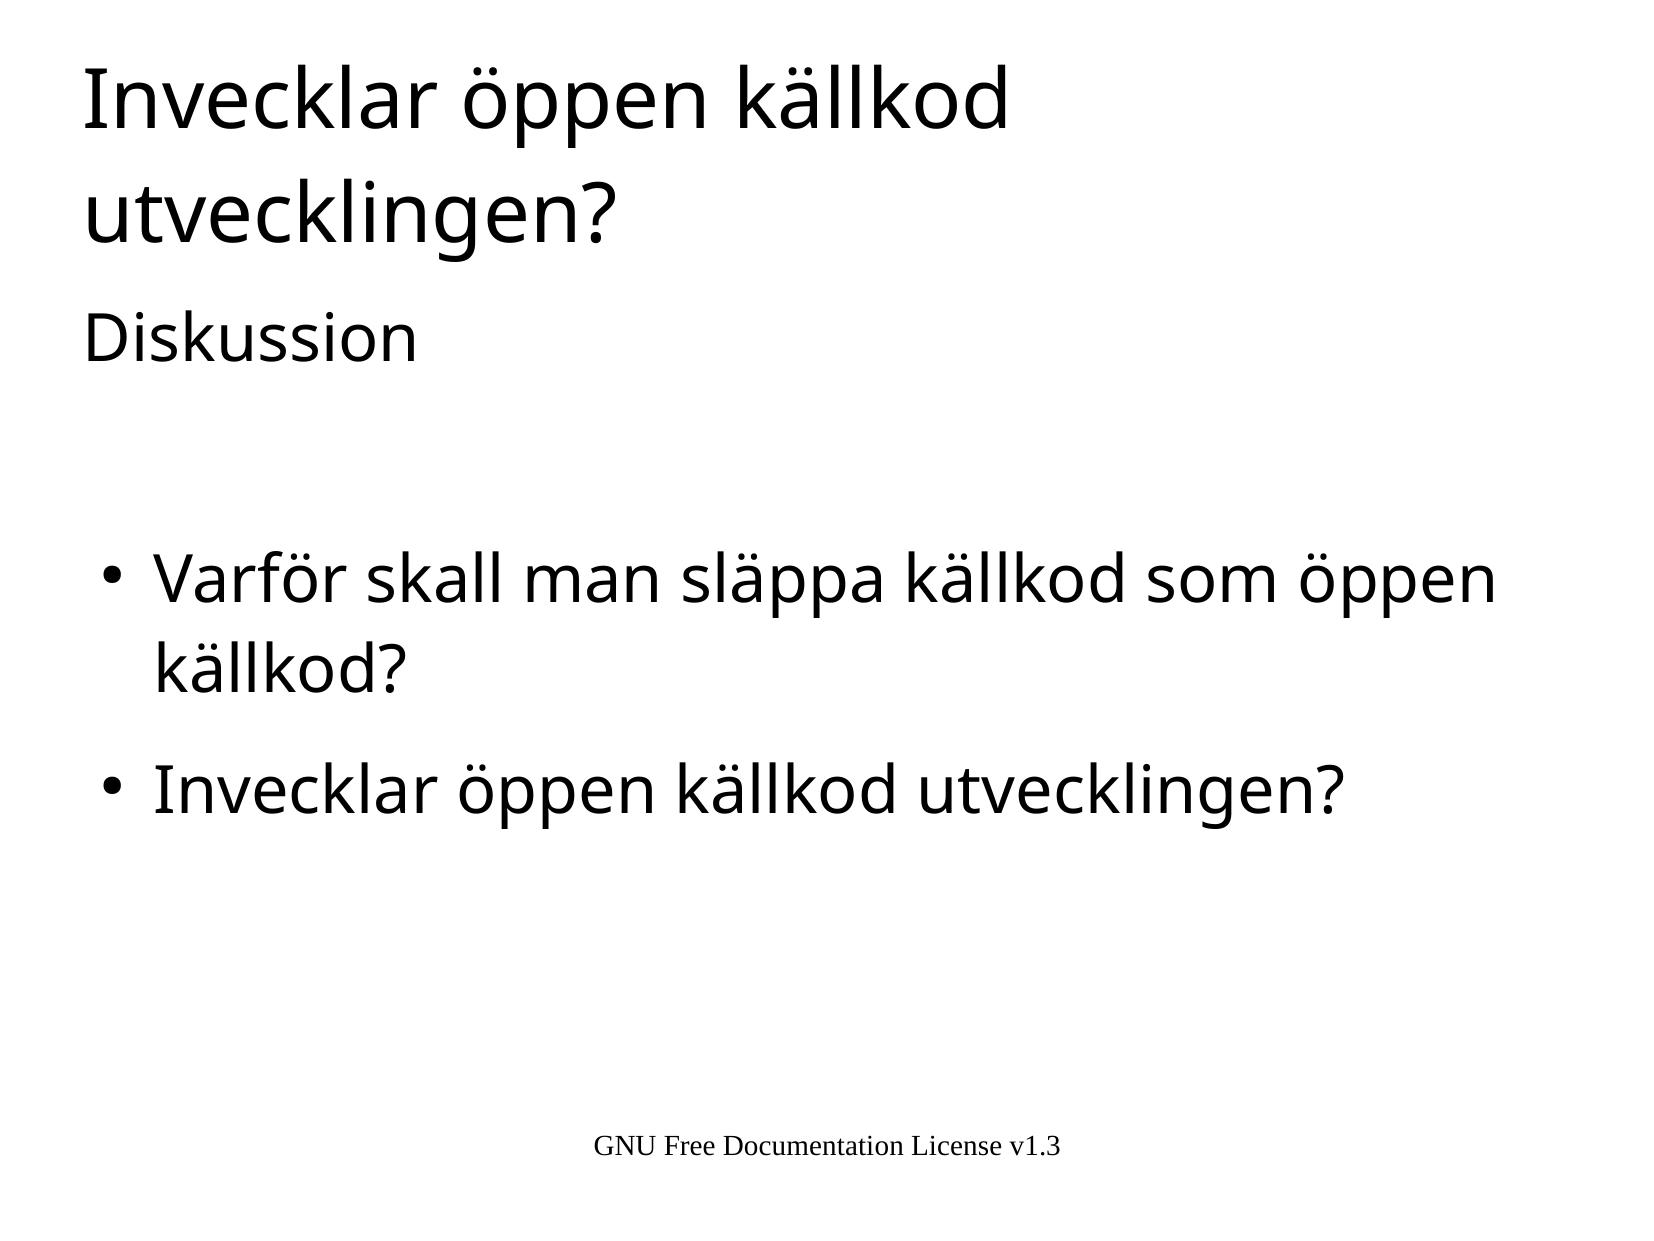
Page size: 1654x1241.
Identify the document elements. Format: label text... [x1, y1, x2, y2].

title Invecklar öppen källkod utvecklingen? [82, 49, 1571, 257]
list Diskussion Varför skall man släppa källkod som öppen källkod? Invecklar öppen källkod utvecklingen? [82, 290, 1538, 1010]
